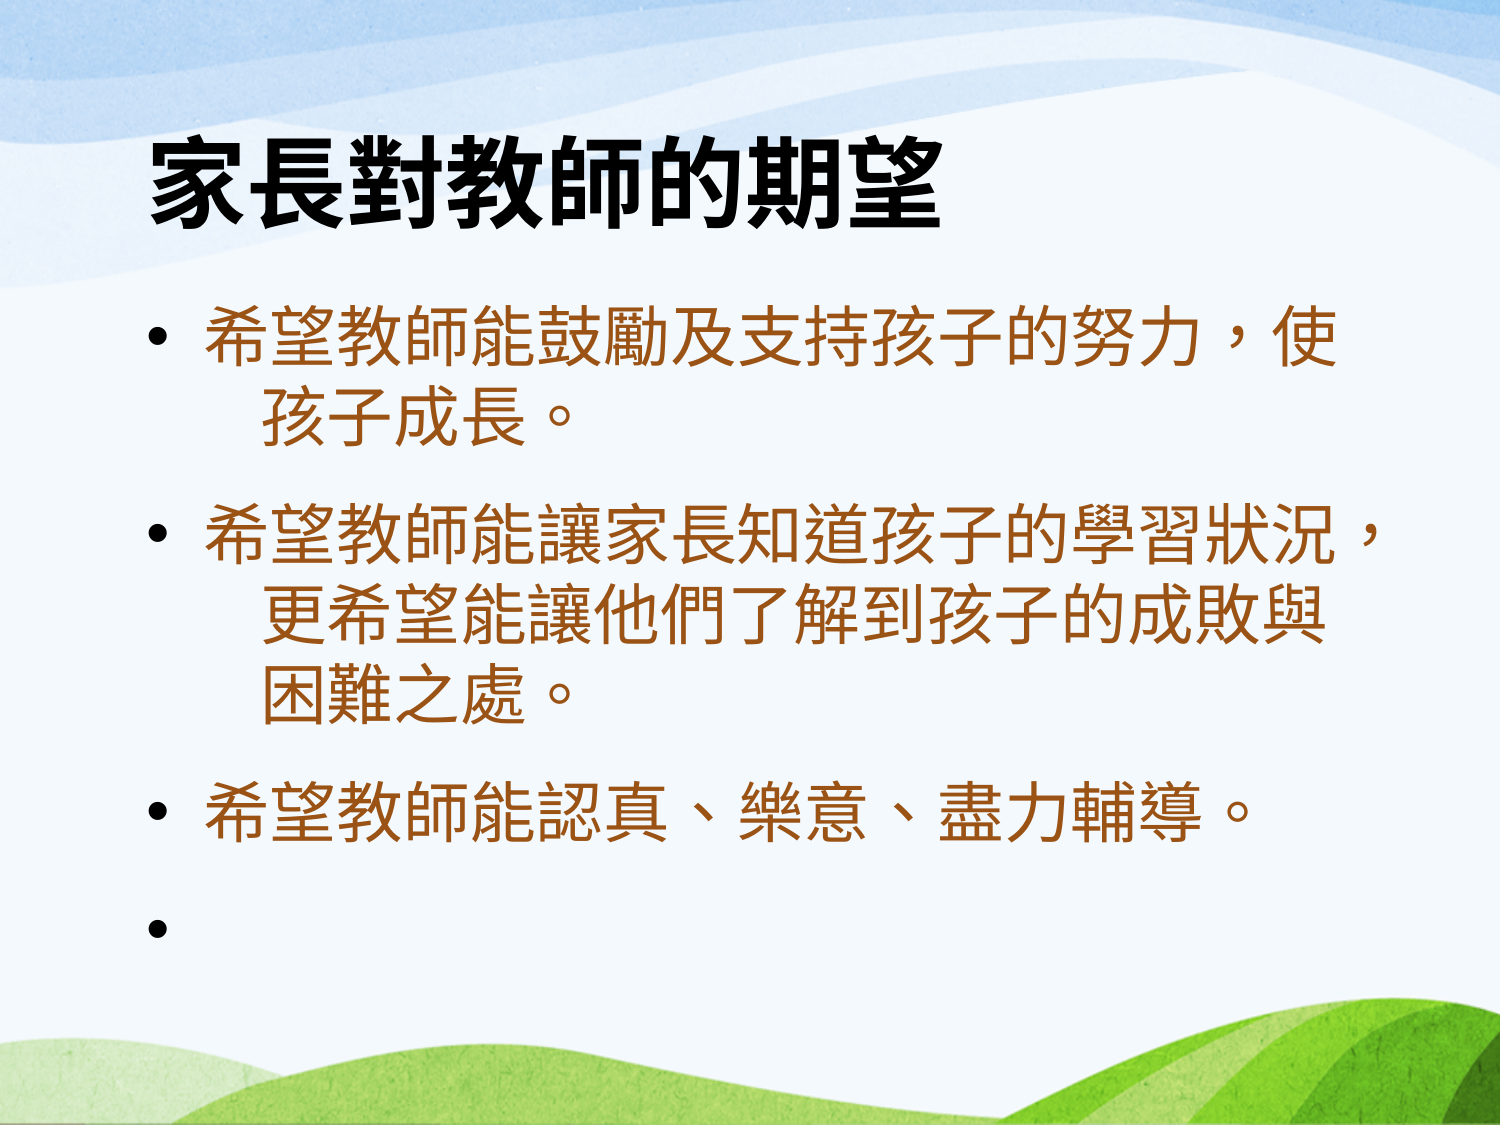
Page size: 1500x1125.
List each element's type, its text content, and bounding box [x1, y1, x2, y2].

title 家長對教師的期望 [131, 50, 1369, 251]
list 希望教師能鼓勵及支持孩子的努力，使孩子成長。 希望教師能讓家長知道孩子的學習狀況，更希望能讓他們了解到孩子的成敗與困難之處。 希望教師能認真、樂意、盡力輔導。 [131, 287, 1369, 982]
